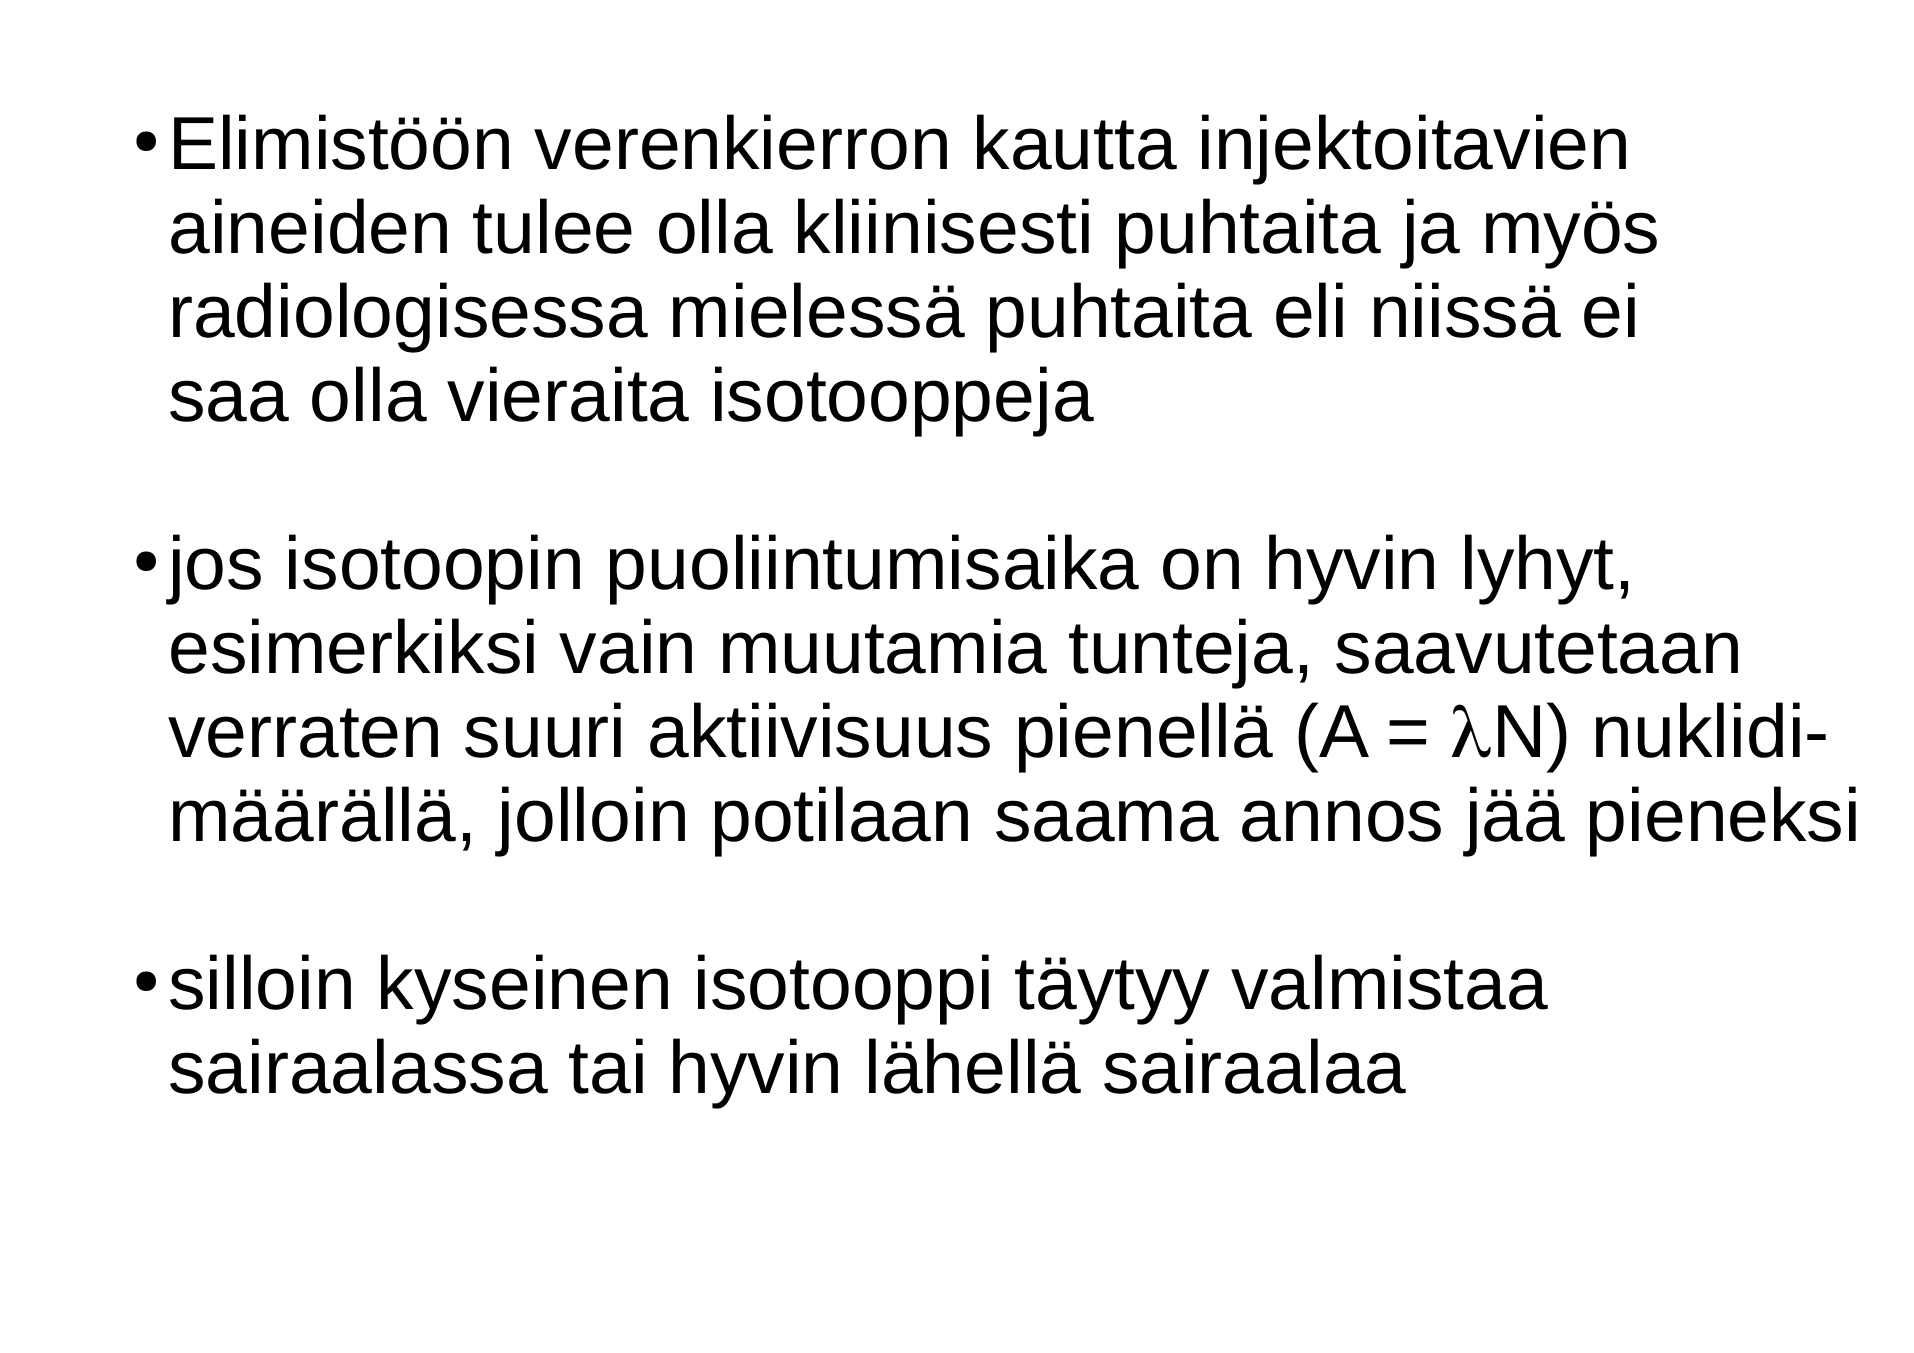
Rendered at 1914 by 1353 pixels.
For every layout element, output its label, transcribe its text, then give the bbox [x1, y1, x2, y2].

text_box Elimistöön verenkierron kautta injektoitavien aineiden tulee olla kliinisesti puhtaita ja myös radiologisessa mielessä puhtaita eli niissä ei saa olla vieraita isotooppeja jos isotoopin puoliintumisaika on hyvin lyhyt, esimerkiksi vain muutamia tunteja, saavutetaan verraten suuri aktiivisuus pienellä (A = lN) nuklidi- määrällä, jolloin potilaan saama annos jää pieneksi silloin kyseinen isotooppi täytyy valmistaa sairaalassa tai hyvin lähellä sairaalaa [118, 94, 1914, 1126]
